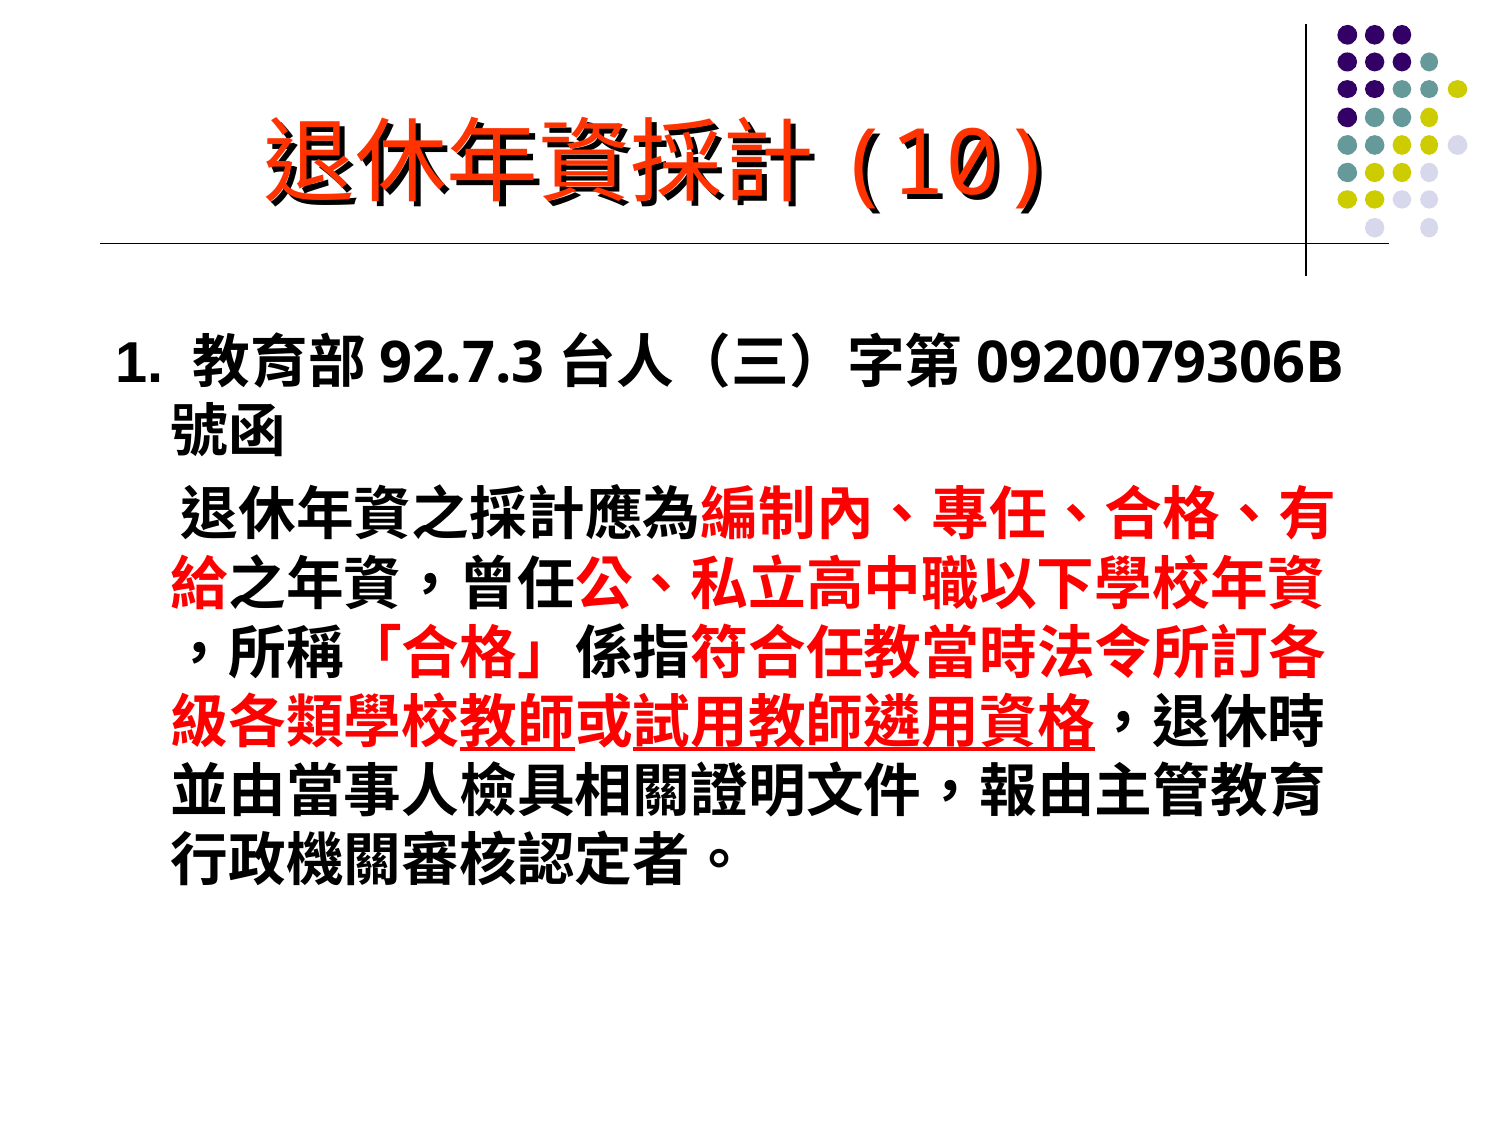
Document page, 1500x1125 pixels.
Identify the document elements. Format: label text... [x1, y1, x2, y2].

title 退休年資採計(10) [41, 78, 1279, 220]
list 1. 教育部92.7.3台人（三）字第0920079306B號函 退休年資之採計應為編制內、專任、合格、有給之年資，曾任公、私立高中職以下學校年資，所稱「合格」係指符合任教當時法令所訂各級各類學校教師或試用教師遴用資格，退休時並由當事人檢具相關證明文件，報由主管教育行政機關審核認定者。 [100, 244, 1388, 1047]
